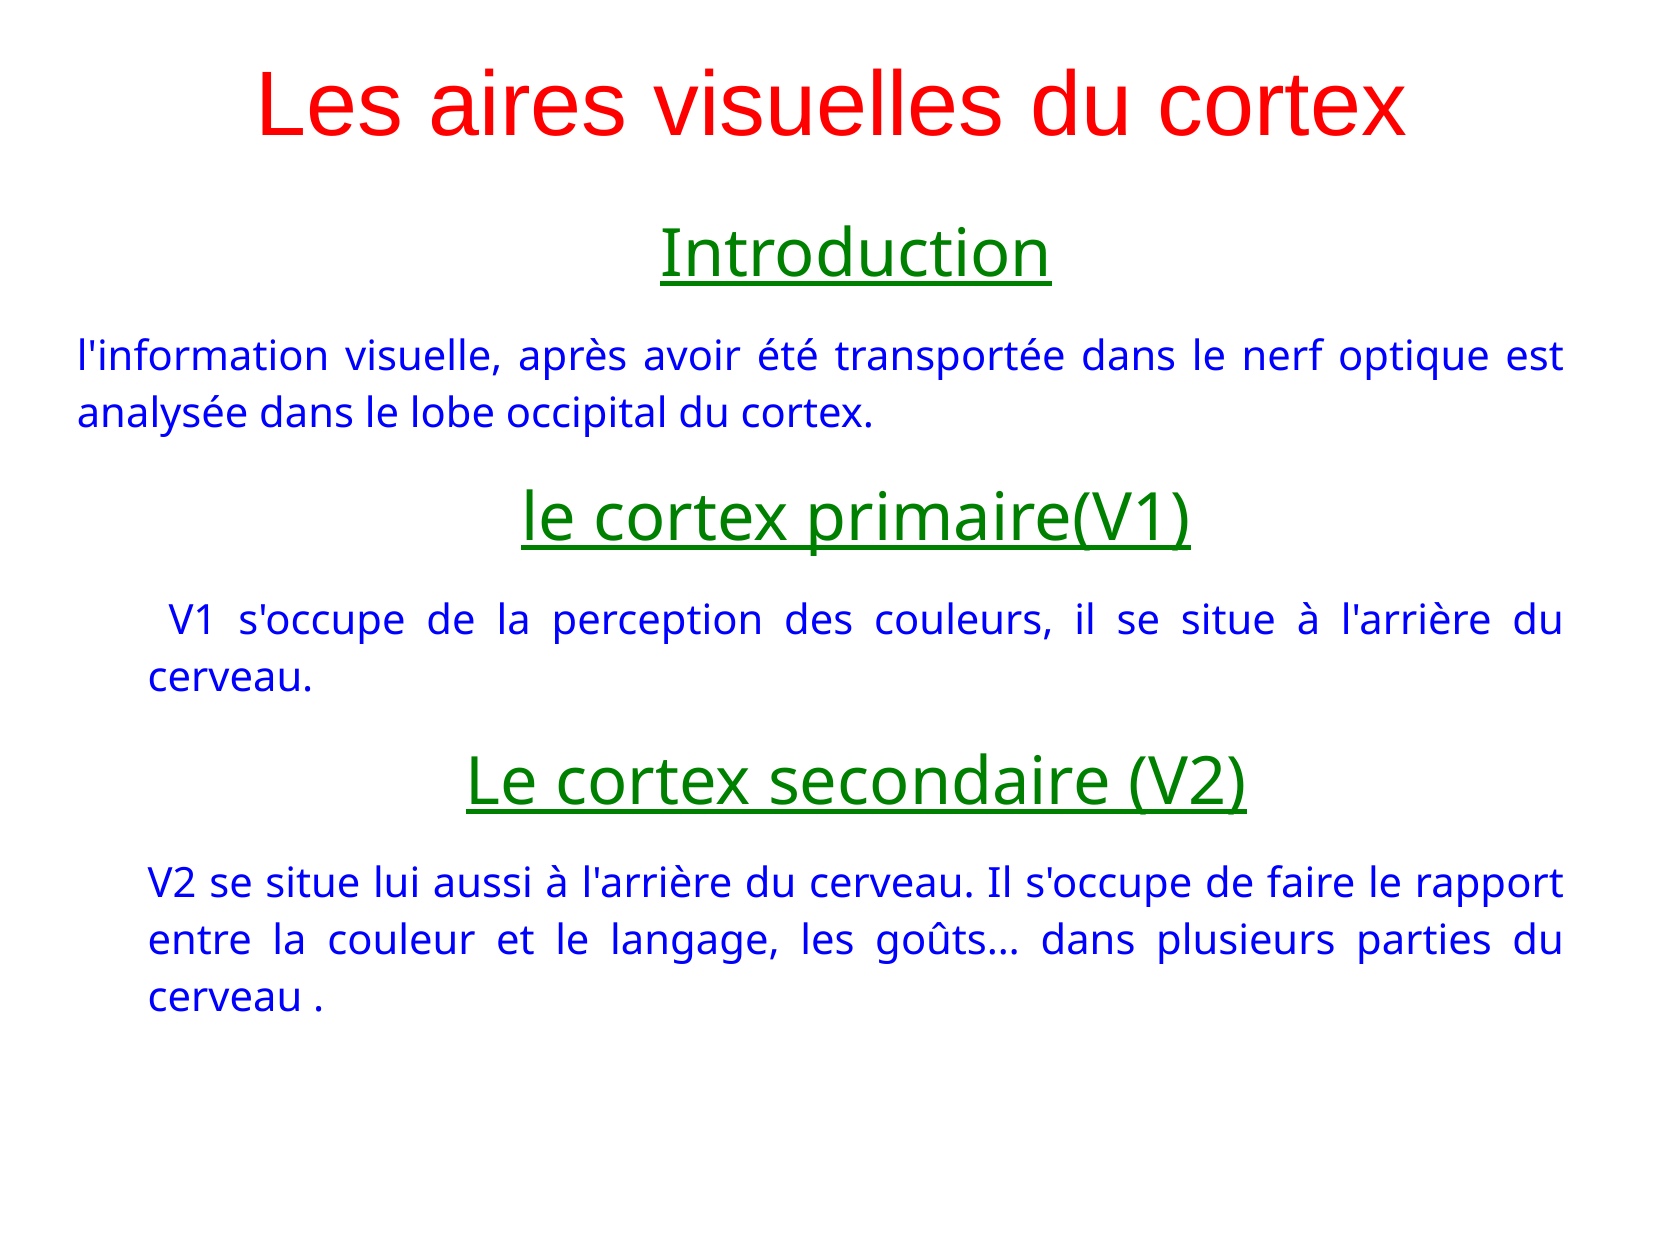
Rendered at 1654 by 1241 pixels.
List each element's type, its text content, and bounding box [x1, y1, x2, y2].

title Les aires visuelles du cortex [88, 0, 1577, 208]
list Introduction l'information visuelle, après avoir été transportée dans le nerf optique est analysée dans le lobe occipital du cortex. le cortex primaire(V1) V1 s'occupe de la perception des couleurs, il se situe à l'arrière du cerveau. Le cortex secondaire (V2) V2 se situe lui aussi à l'arrière du cerveau. Il s'occupe de faire le rapport entre la couleur et le langage, les goûts… dans plusieurs parties du cerveau . [76, 205, 1565, 1093]
